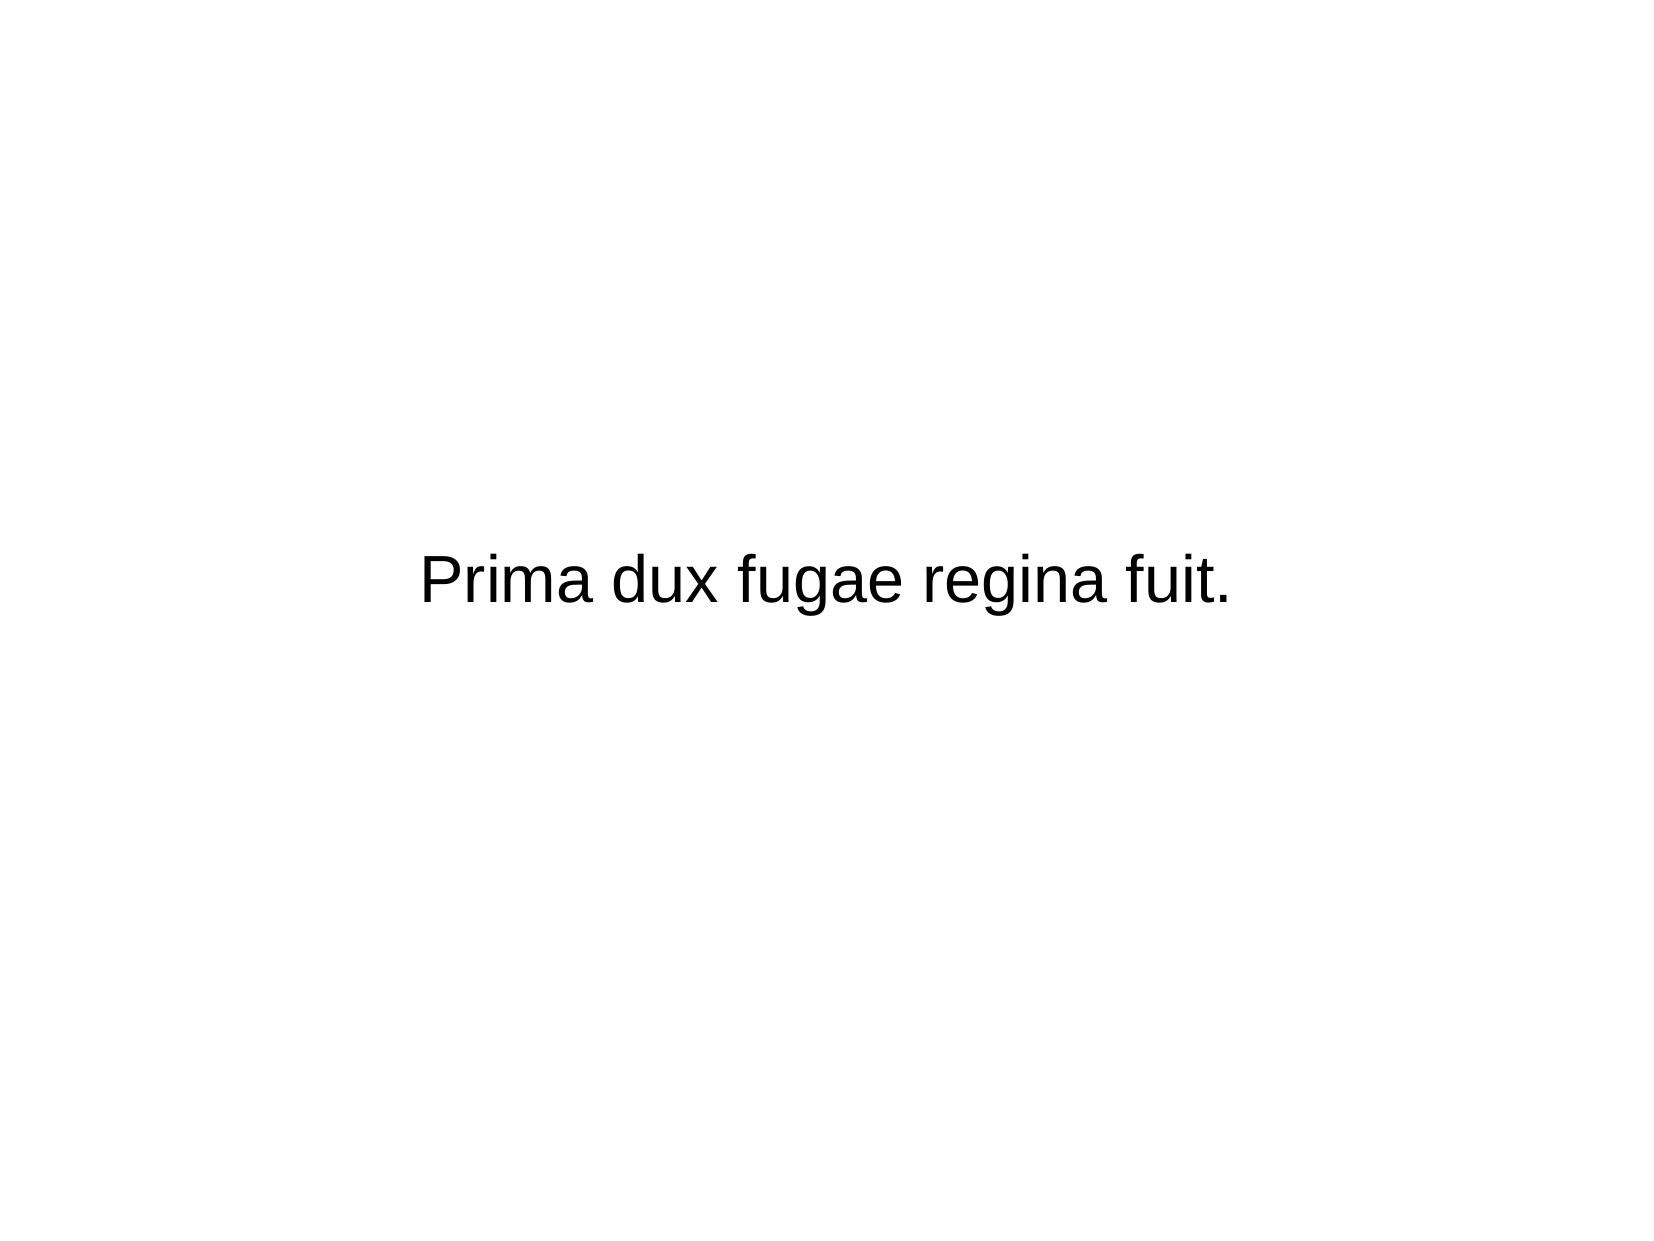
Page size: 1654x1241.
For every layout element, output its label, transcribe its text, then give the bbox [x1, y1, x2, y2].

subtitle Prima dux fugae regina fuit. [82, 49, 1571, 1109]
